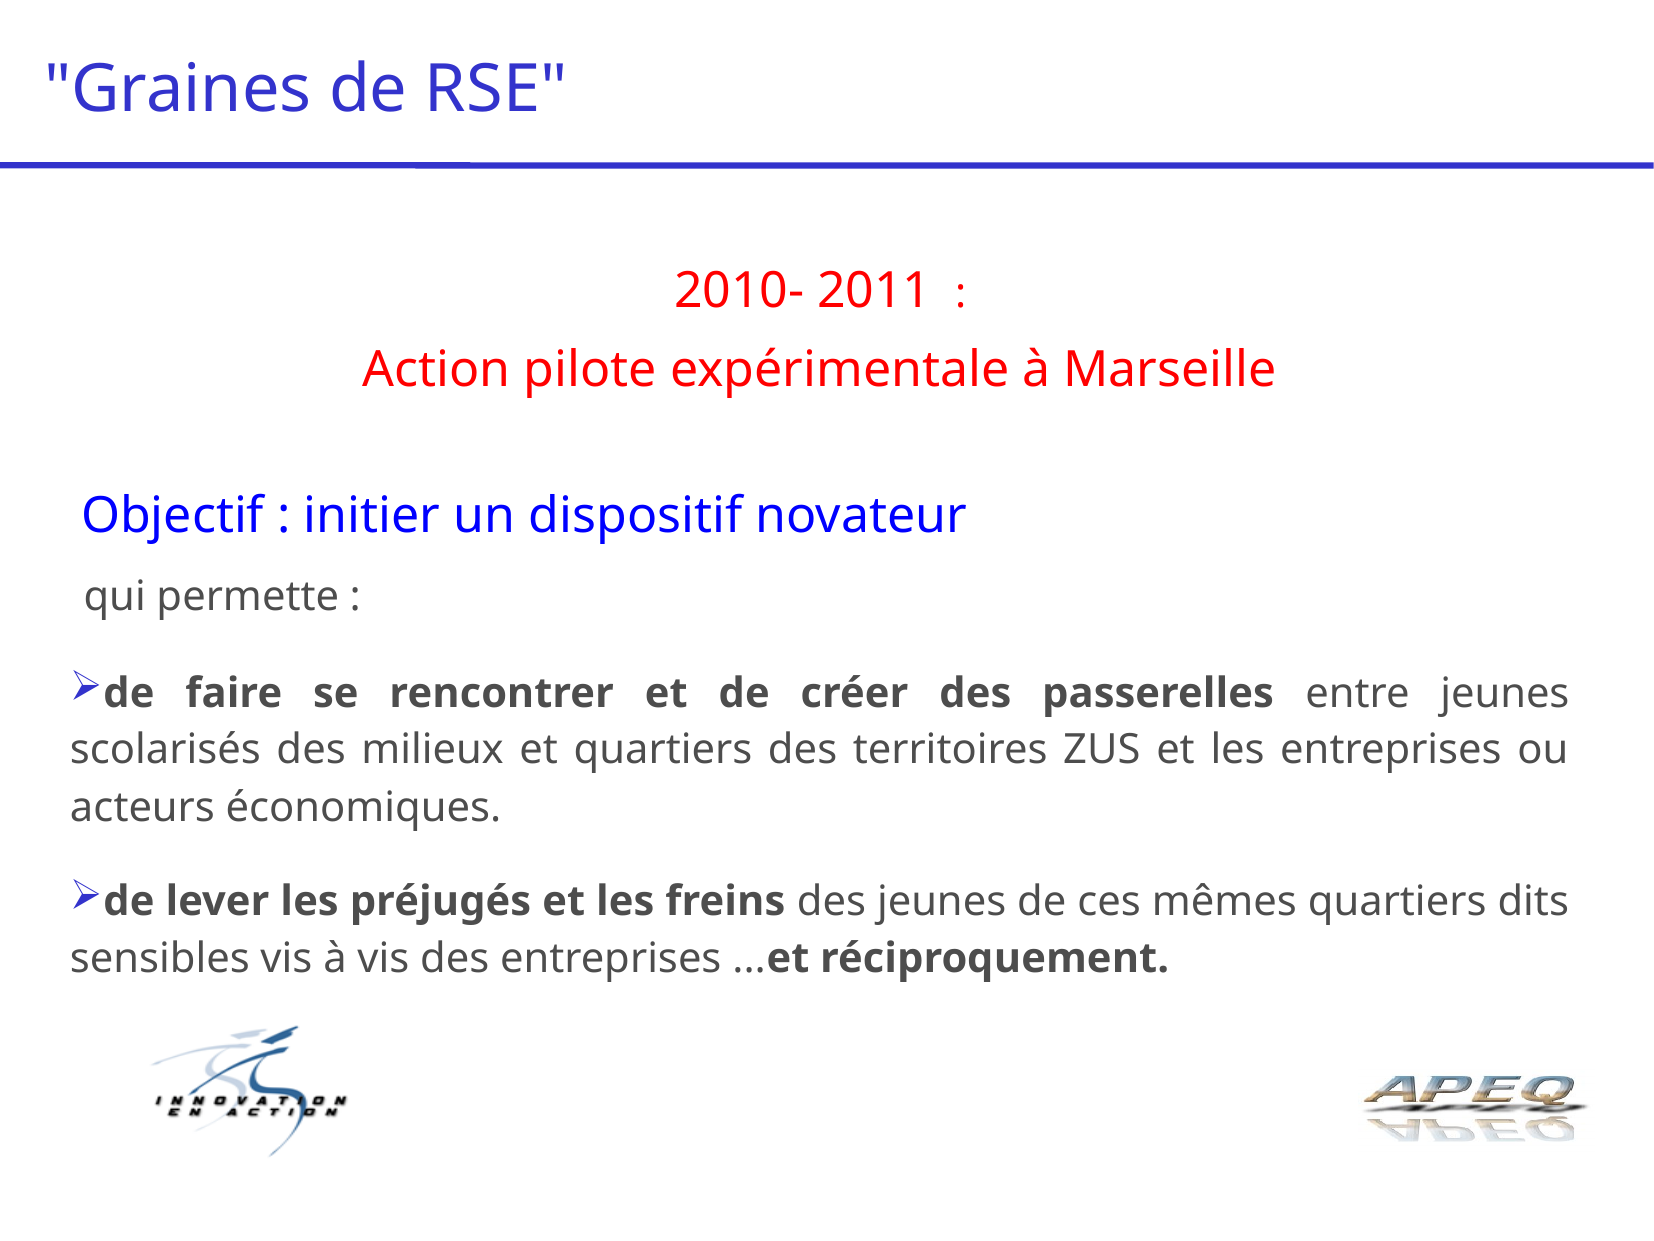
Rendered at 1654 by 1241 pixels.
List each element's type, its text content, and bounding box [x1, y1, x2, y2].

picture [1336, 1063, 1597, 1172]
picture [94, 1003, 384, 1211]
text_box 2010- 2011 : Action pilote expérimentale à Marseille Objectif : initier un dispositif novateur qui permette : de faire se rencontrer et de créer des passerelles entre jeunes scolarisés des milieux et quartiers des territoires ZUS et les entreprises ou acteurs économiques. de lever les préjugés et les freins des jeunes de ces mêmes quartiers dits sensibles vis à vis des entreprises ...et réciproquement. [55, 179, 1585, 1034]
text_box "Graines de RSE" [29, 23, 1654, 148]
